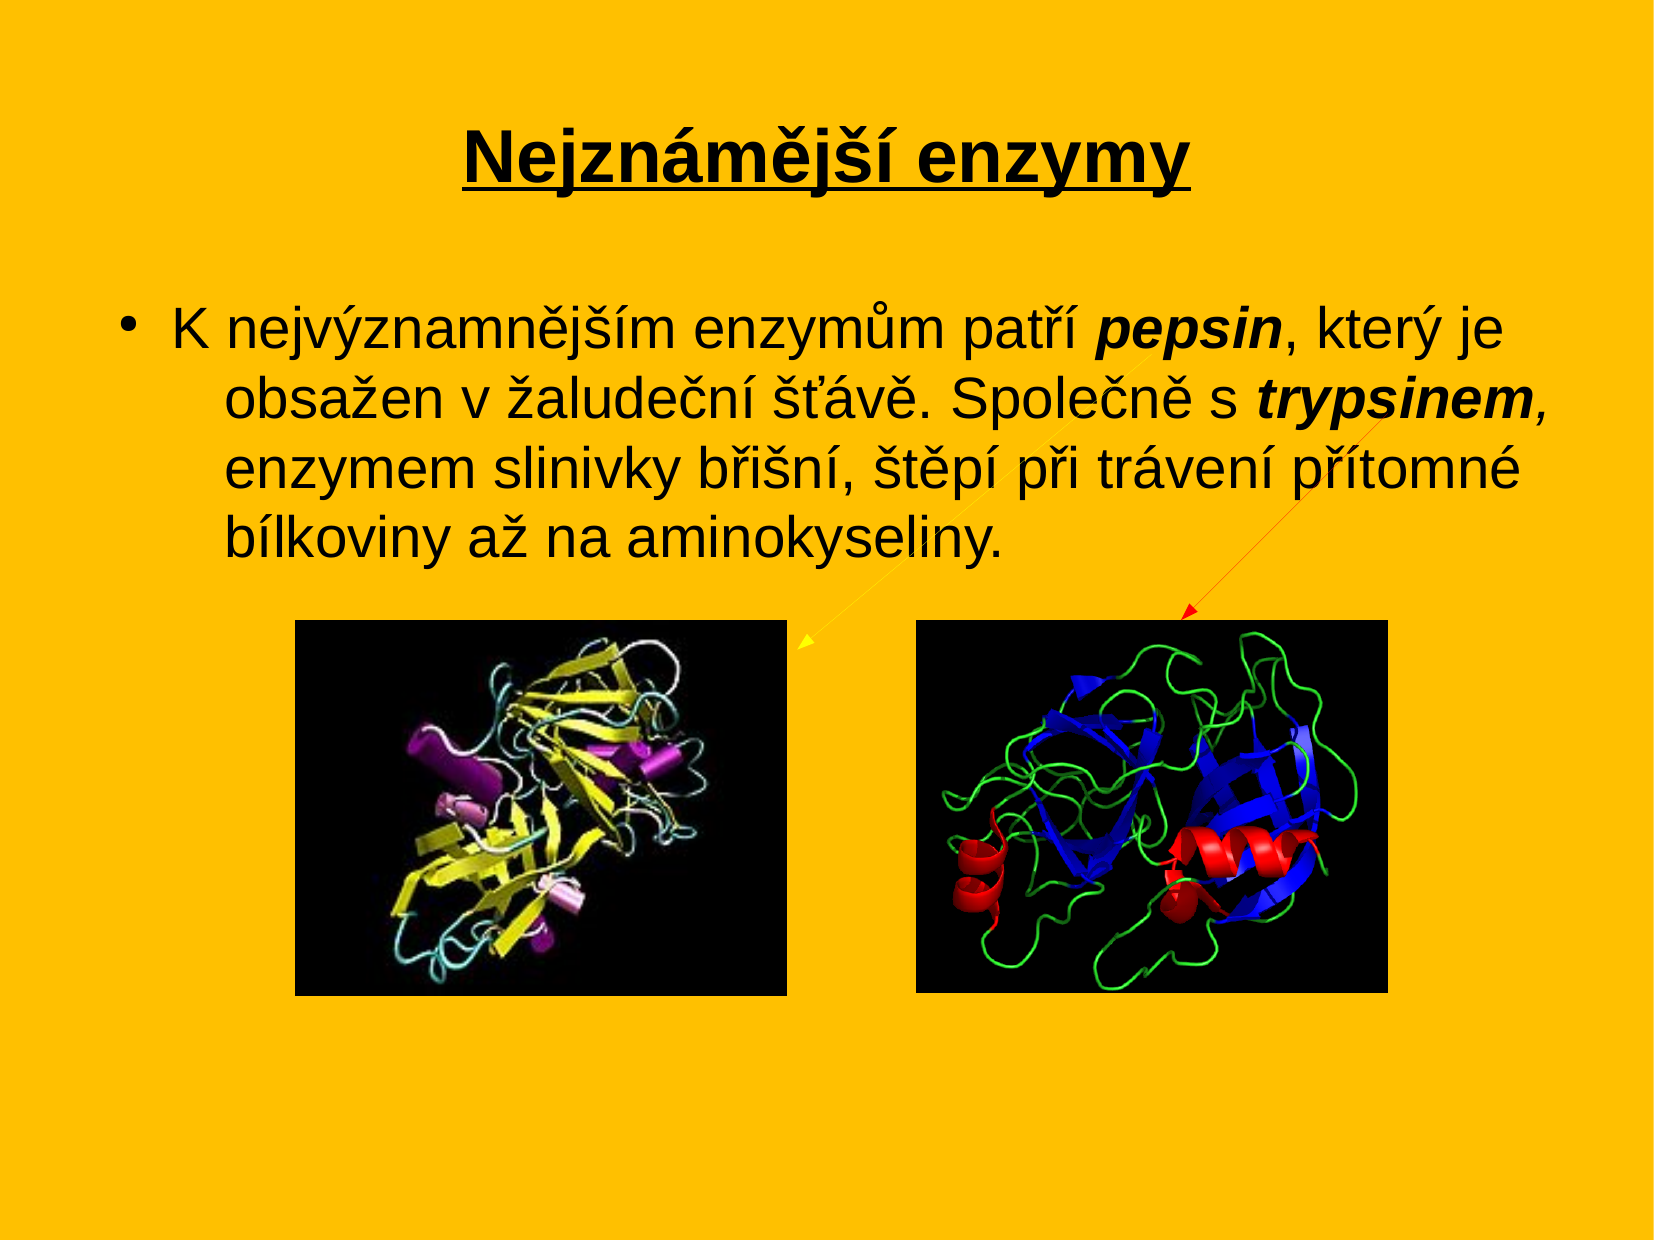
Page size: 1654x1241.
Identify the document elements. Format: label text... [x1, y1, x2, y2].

picture [295, 620, 787, 996]
title Nejznámější enzymy [82, 49, 1571, 257]
list K nejvýznamnějším enzymům patří pepsin, který je obsažen v žaludeční šťávě. Společně s trypsinem, enzymem slinivky břišní, štěpí při trávení přítomné bílkoviny až na aminokyseliny. [82, 290, 1571, 1093]
picture [916, 620, 1388, 993]
